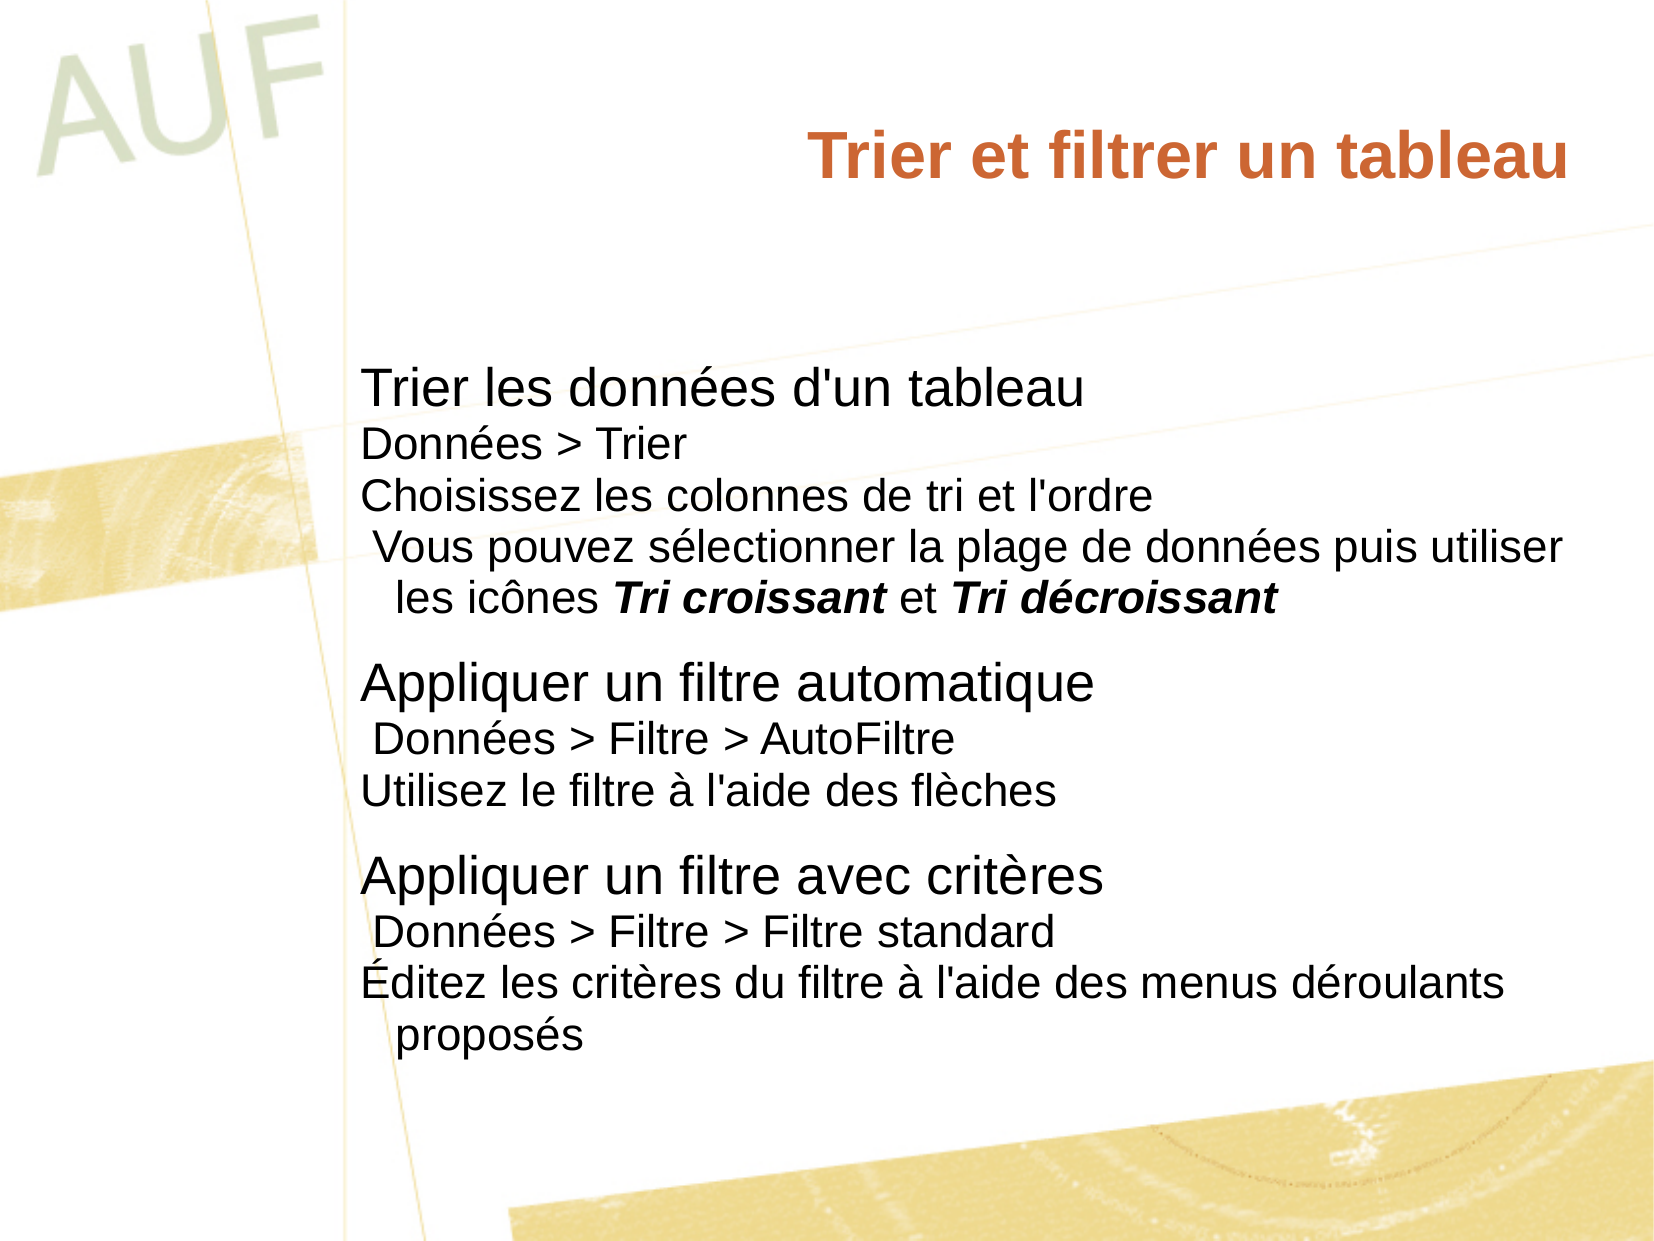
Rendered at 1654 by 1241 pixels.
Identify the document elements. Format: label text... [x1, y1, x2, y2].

title Trier et filtrer un tableau [324, 59, 1571, 252]
picture [0, 0, 1654, 1241]
subtitle Trier les données d'un tableau Données > Trier Choisissez les colonnes de tri et l'ordre Vous pouvez sélectionner la plage de données puis utiliser les icônes Tri croissant et Tri décroissant Appliquer un filtre automatique Données > Filtre > AutoFiltre Utilisez le filtre à l'aide des flèches Appliquer un filtre avec critères Données > Filtre > Filtre standard Éditez les critères du filtre à l'aide des menus déroulants proposés [324, 295, 1571, 1123]
